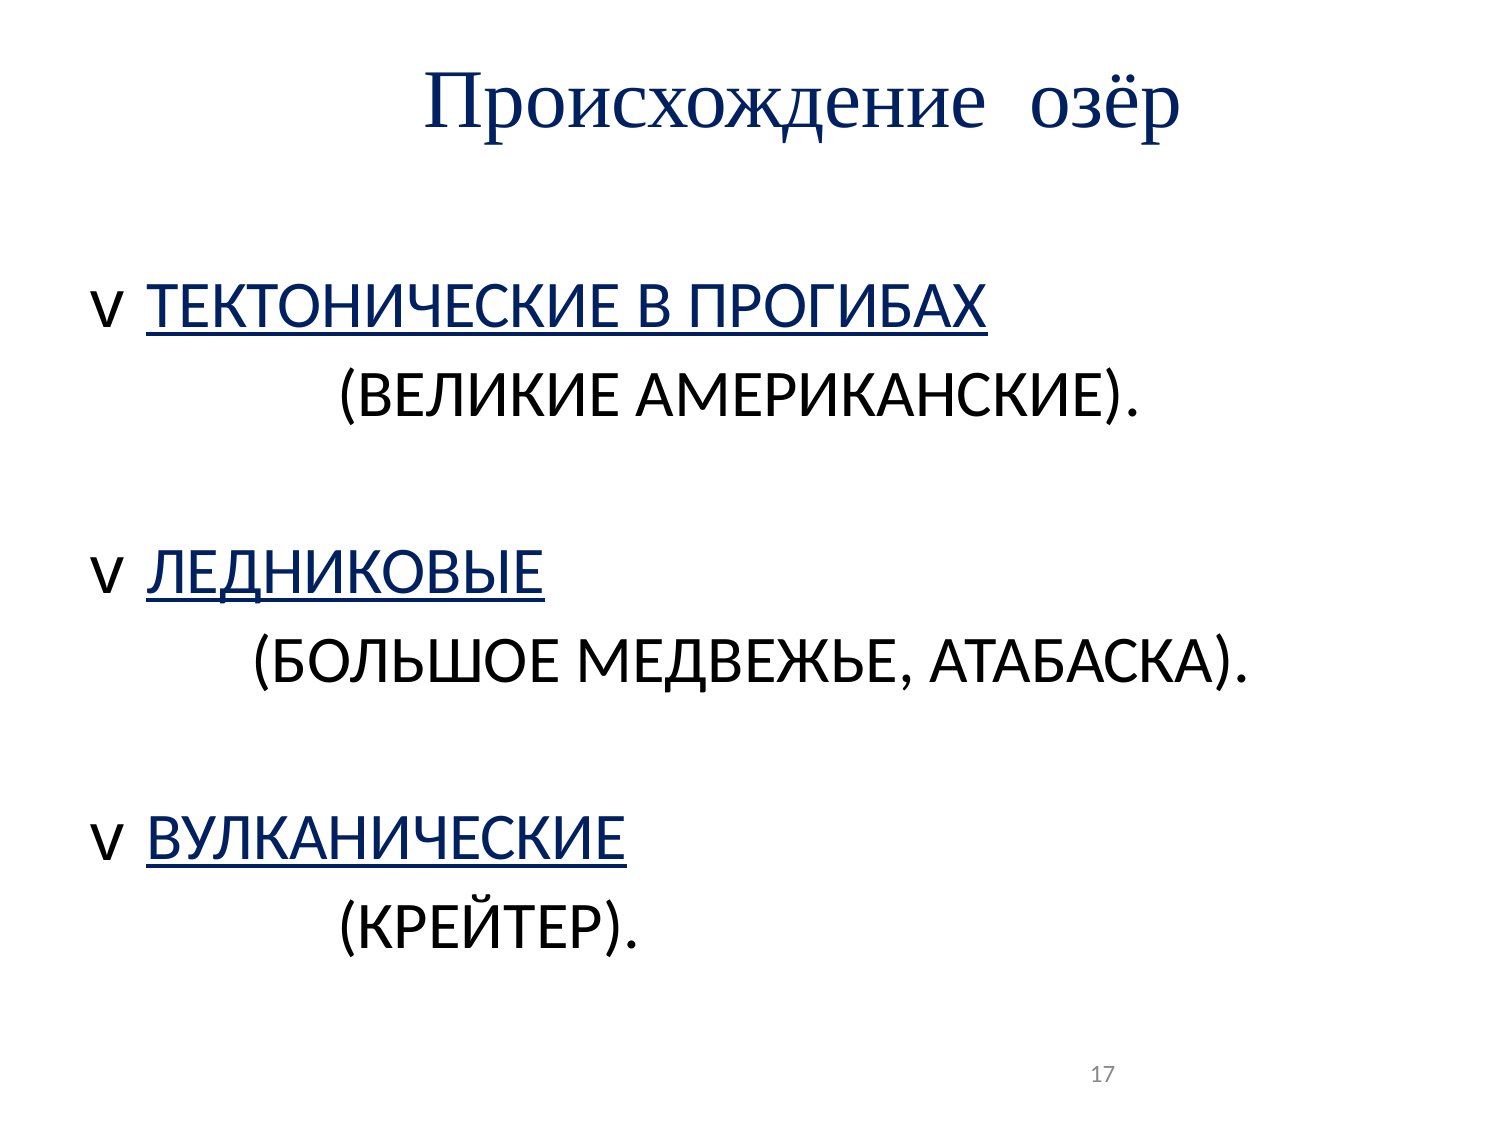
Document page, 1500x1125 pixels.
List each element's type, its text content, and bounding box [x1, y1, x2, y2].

text_box [1074, 1042, 1426, 1103]
list ТЕКТОНИЧЕСКИЕ В ПРОГИБАХ (ВЕЛИКИЕ АМЕРИКАНСКИЕ). ЛЕДНИКОВЫЕ (БОЛЬШОЕ МЕДВЕЖЬЕ, АТАБАСКА). ВУЛКАНИЧЕСКИЕ (КРЕЙТЕР). [75, 262, 1426, 1005]
title Происхождение озёр [407, 0, 1199, 188]
